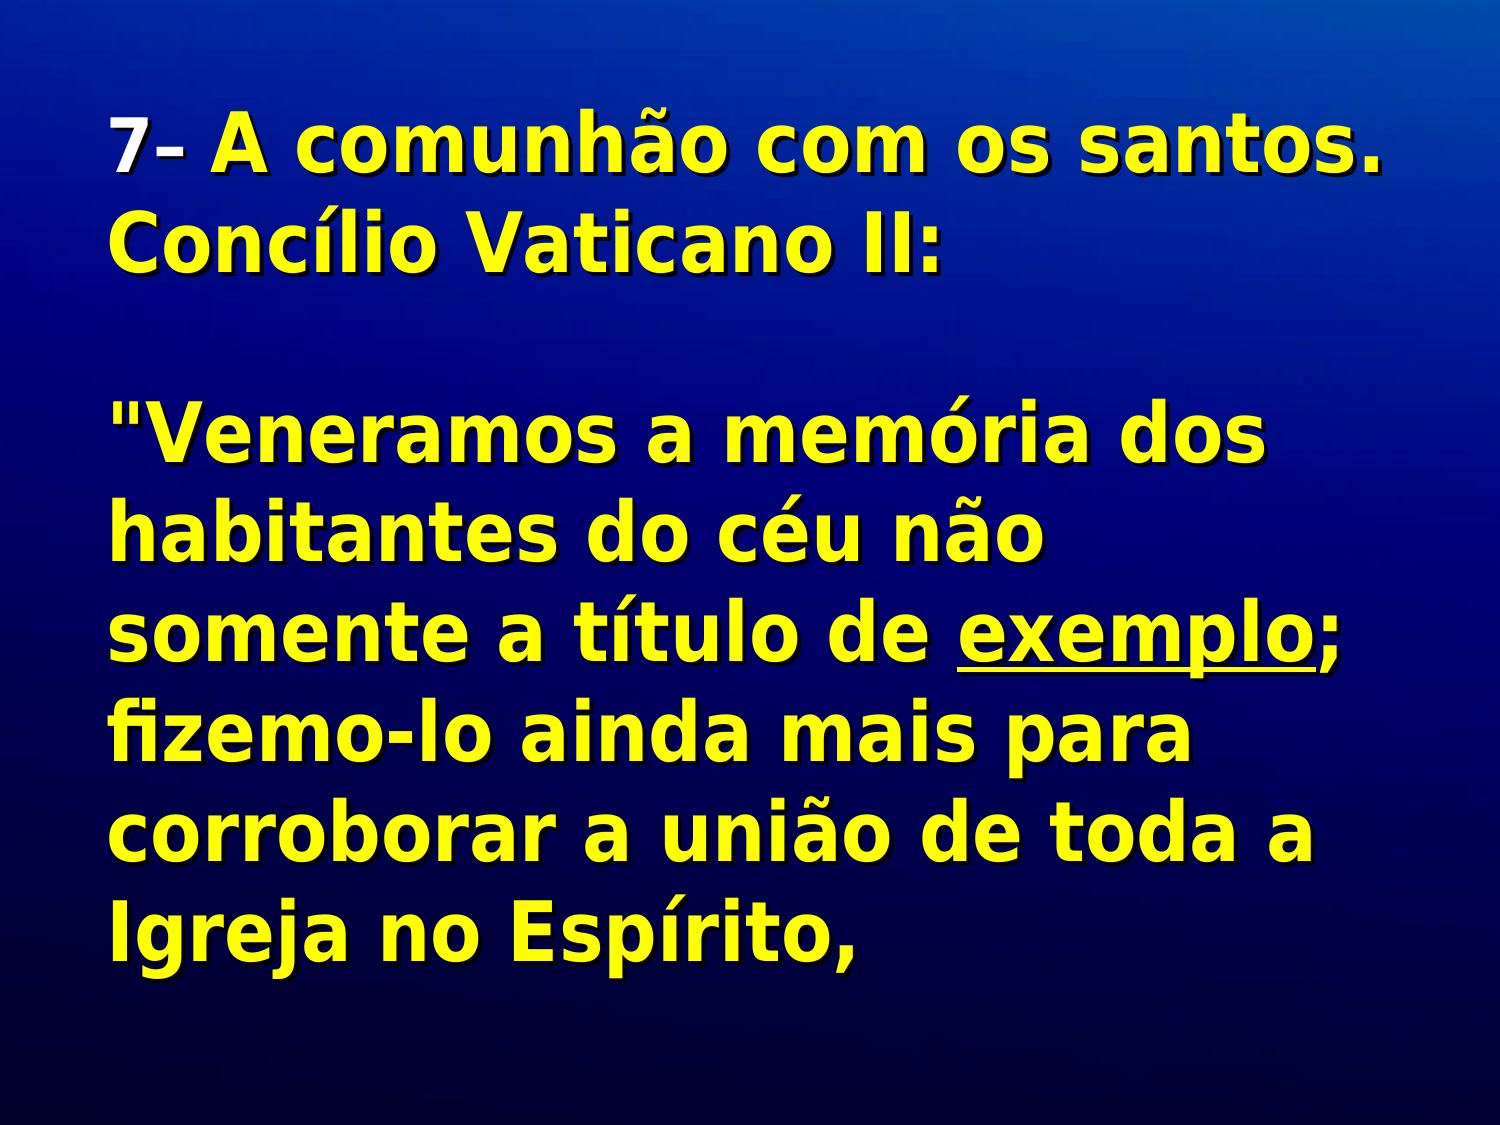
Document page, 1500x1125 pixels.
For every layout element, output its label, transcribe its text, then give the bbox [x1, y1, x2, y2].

text_box 7– A comunhão com os santos. Concílio Vaticano II: "Veneramos a memória dos habitantes do céu não somente a título de exemplo; fizemo-lo ainda mais para corroborar a união de toda a Igreja no Espírito, [92, 82, 1418, 1040]
picture [0, 0, 1500, 1125]
